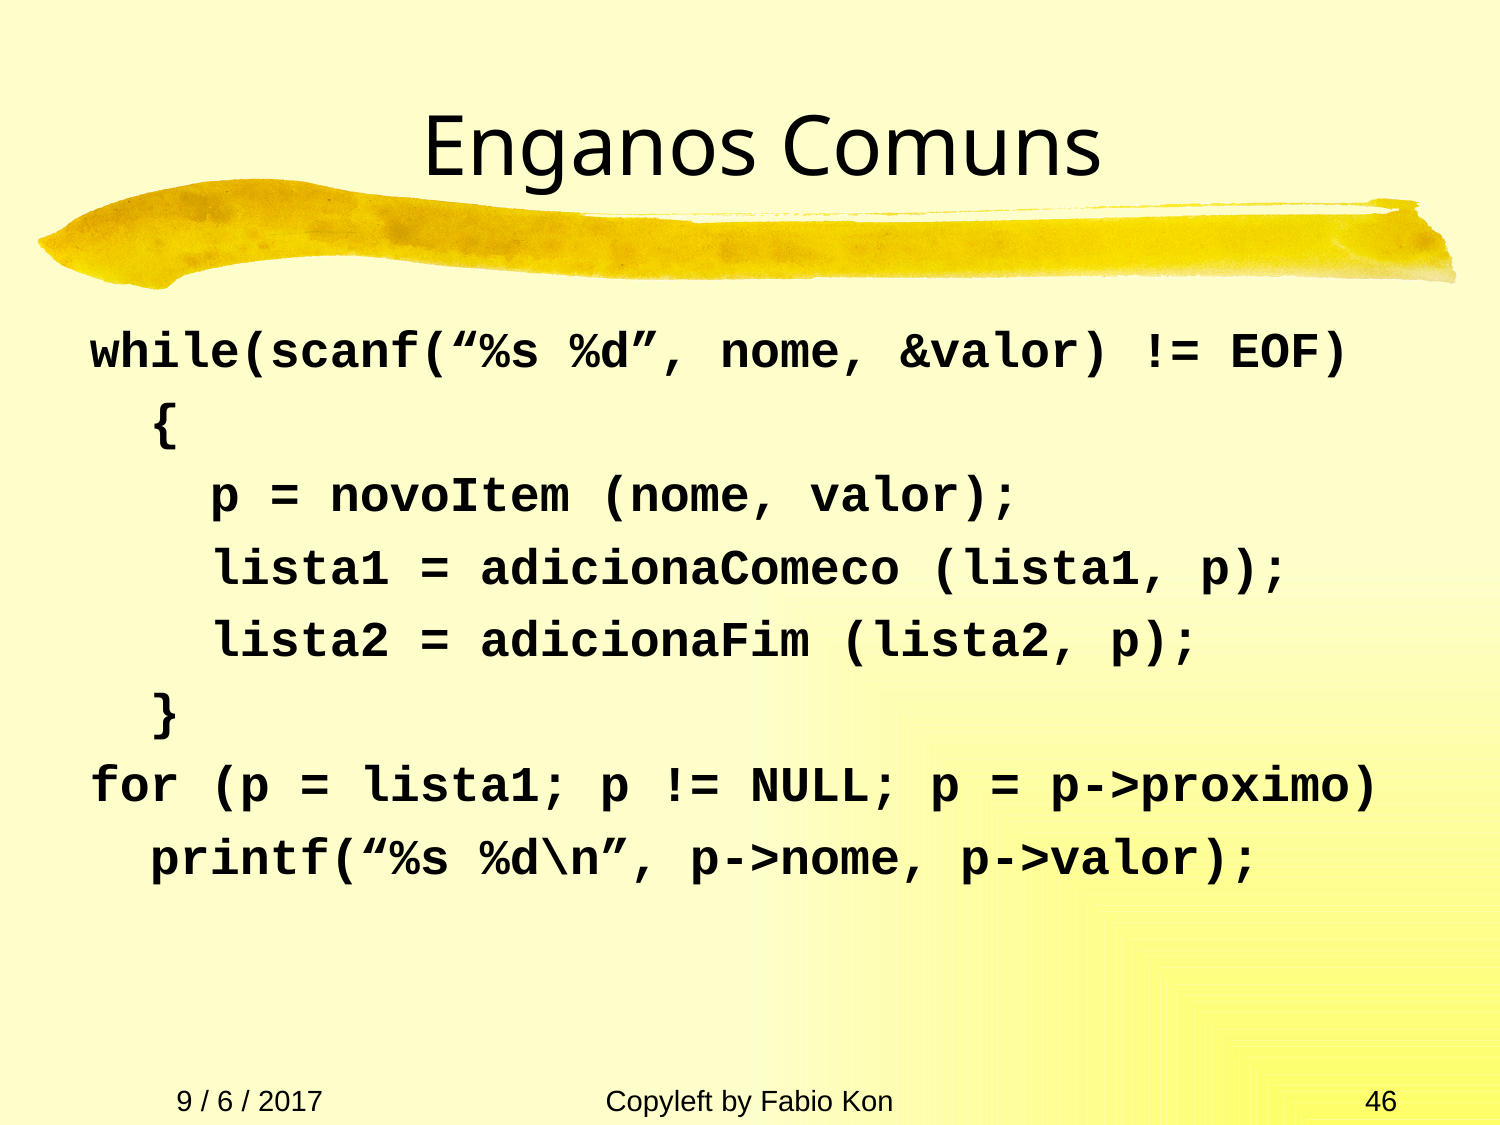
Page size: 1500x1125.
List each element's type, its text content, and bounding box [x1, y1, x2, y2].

list while(scanf(“%s %d”, nome, &valor) != EOF) { p = novoItem (nome, valor); lista1 = adicionaComeco (lista1, p); lista2 = adicionaFim (lista2, p); } for (p = lista1; p != NULL; p = p->proximo) printf(“%s %d\n”, p->nome, p->valor); [74, 309, 1417, 994]
picture [24, 174, 1463, 297]
title Enganos Comuns [125, 12, 1401, 200]
